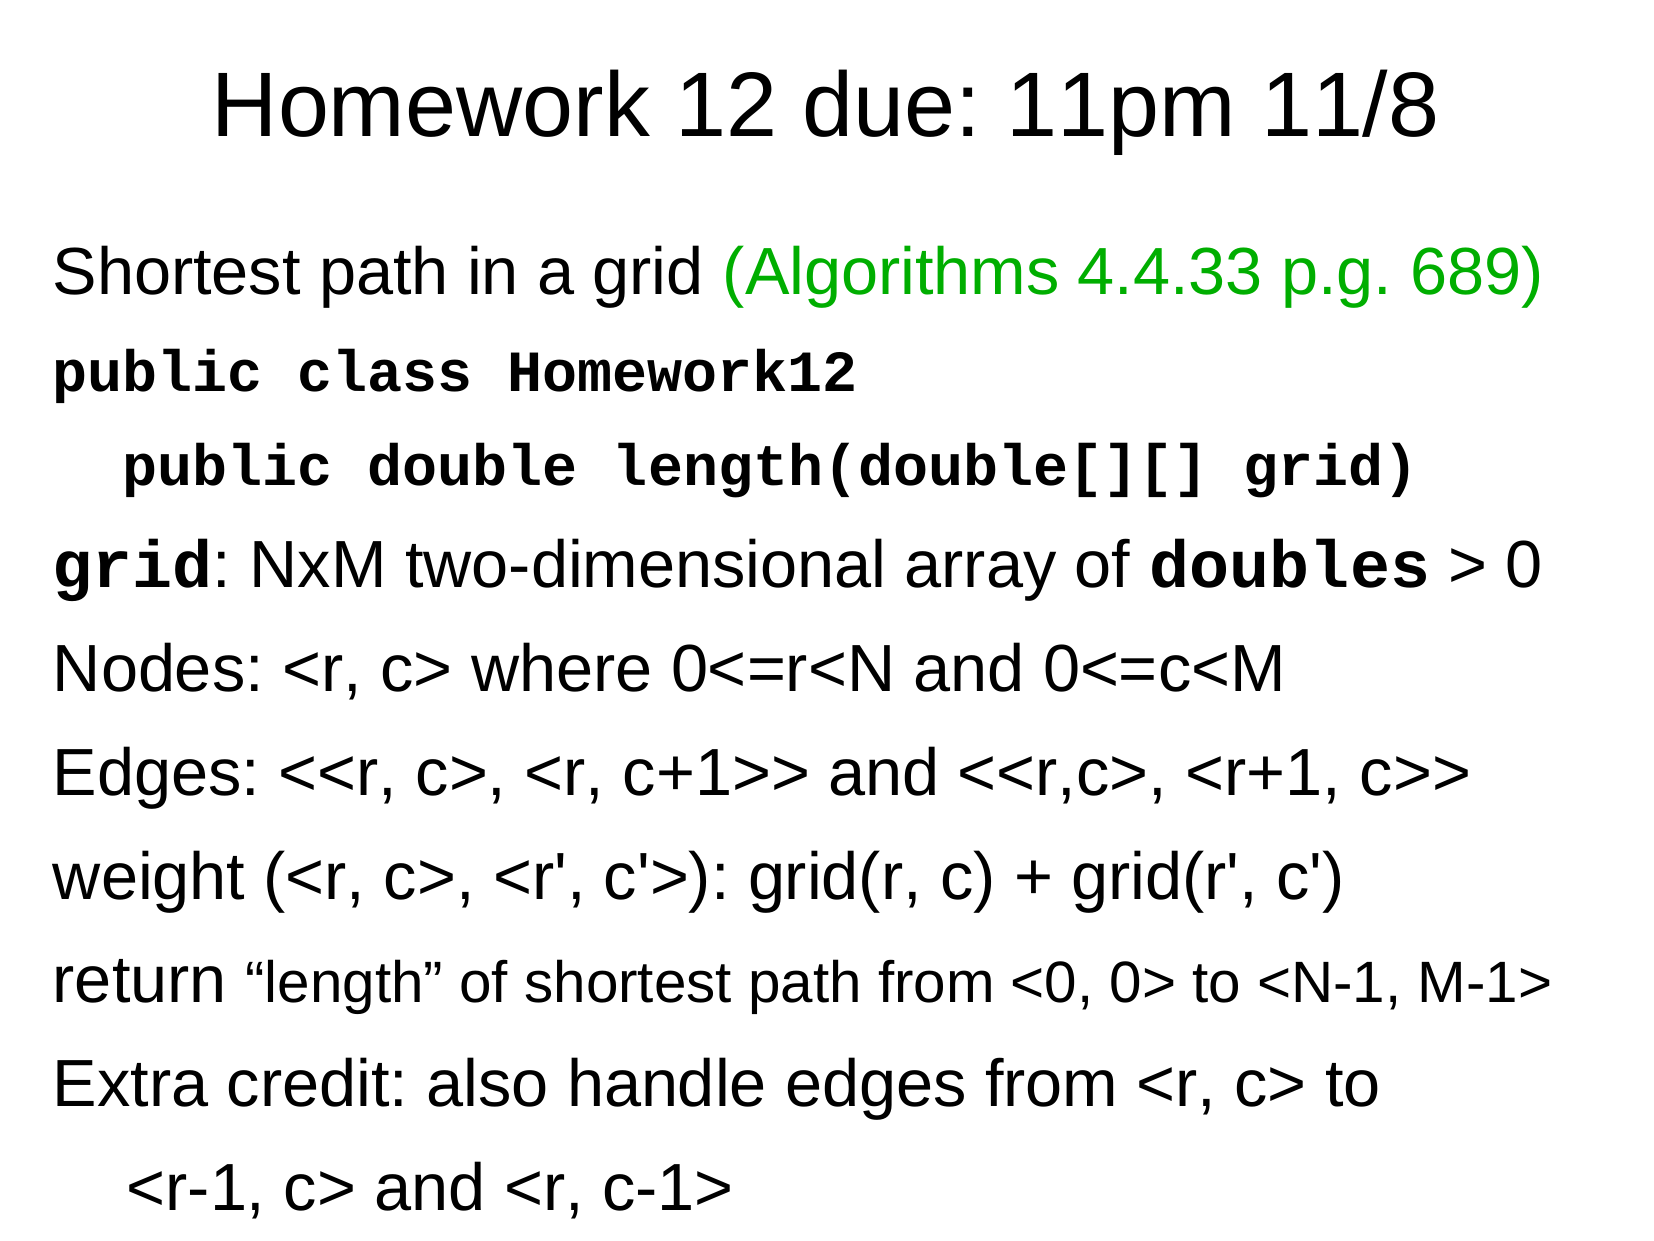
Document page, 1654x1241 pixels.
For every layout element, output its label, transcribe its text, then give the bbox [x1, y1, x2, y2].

title Homework 12 due: 11pm 11/8 [82, 2, 1571, 209]
list Shortest path in a grid (Algorithms 4.4.33 p.g. 689) public class Homework12 public double length(double[][] grid) grid: NxM two-dimensional array of doubles > 0 Nodes: <r, c> where 0<=r<N and 0<=c<M Edges: <<r, c>, <r, c+1>> and <<r,c>, <r+1, c>> weight (<r, c>, <r', c'>): grid(r, c) + grid(r', c') return “length” of shortest path from <0, 0> to <N-1, M-1> Extra credit: also handle edges from <r, c> to <r-1, c> and <r, c-1> [52, 231, 1654, 1226]
